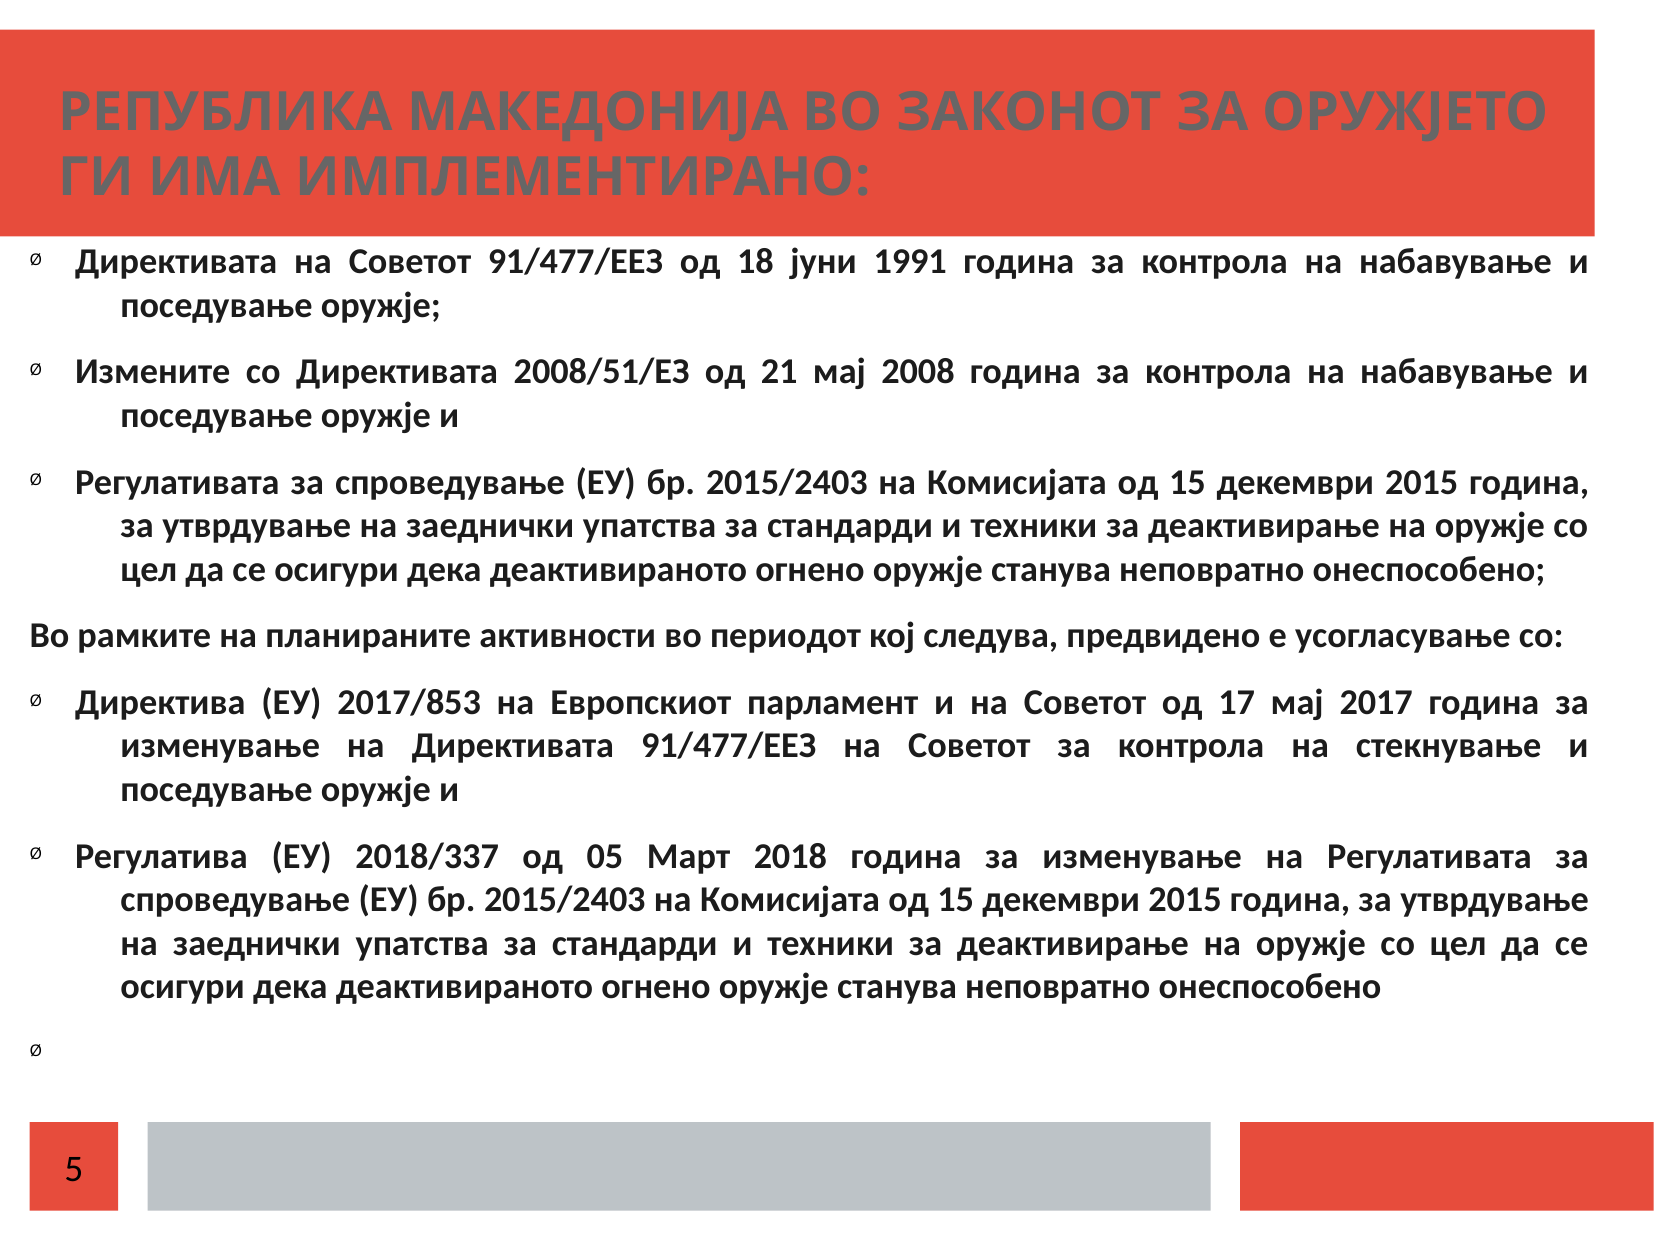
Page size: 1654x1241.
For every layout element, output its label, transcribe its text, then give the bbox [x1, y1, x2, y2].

title РЕПУБЛИКА МАКЕДОНИЈА ВО ЗАКОНОТ ЗА ОРУЖЈЕТО ГИ ИМА ИМПЛЕМЕНТИРАНО: [59, 59, 1591, 207]
list Директивата на Советот 91/477/ЕЕЗ од 18 јуни 1991 година за контрола на набавување и поседување оружје; Измените со Директивата 2008/51/ЕЗ од 21 мај 2008 година за контрола на набавување и поседување оружје и Регулативата за спроведување (ЕУ) бр. 2015/2403 на Комисијата од 15 декември 2015 година, за утврдување на заеднички упатства за стандарди и техники за деактивирање на оружје со цел да се осигури дека деактивираното огнено оружје станува неповратно онеспособено; Во рамките на планираните активности во периодот кој следува, предвидено е усогласување со: Директива (ЕУ) 2017/853 на Европскиот парламент и на Советот од 17 мај 2017 година за изменување на Директивата 91/477/ЕЕЗ на Советот за контрола на стекнување и поседување оружје и Регулатива (ЕУ) 2018/337 од 05 Март 2018 година за изменување на Регулативата за спроведување (ЕУ) бр. 2015/2403 на Комисијата од 15 декември 2015 година, за утврдување на заеднички упатства за стандарди и техники за деактивирање на оружје со цел да се осигури дека деактивираното огнено оружје станува неповратно онеспособено [29, 237, 1591, 1123]
text_box [29, 1123, 119, 1211]
